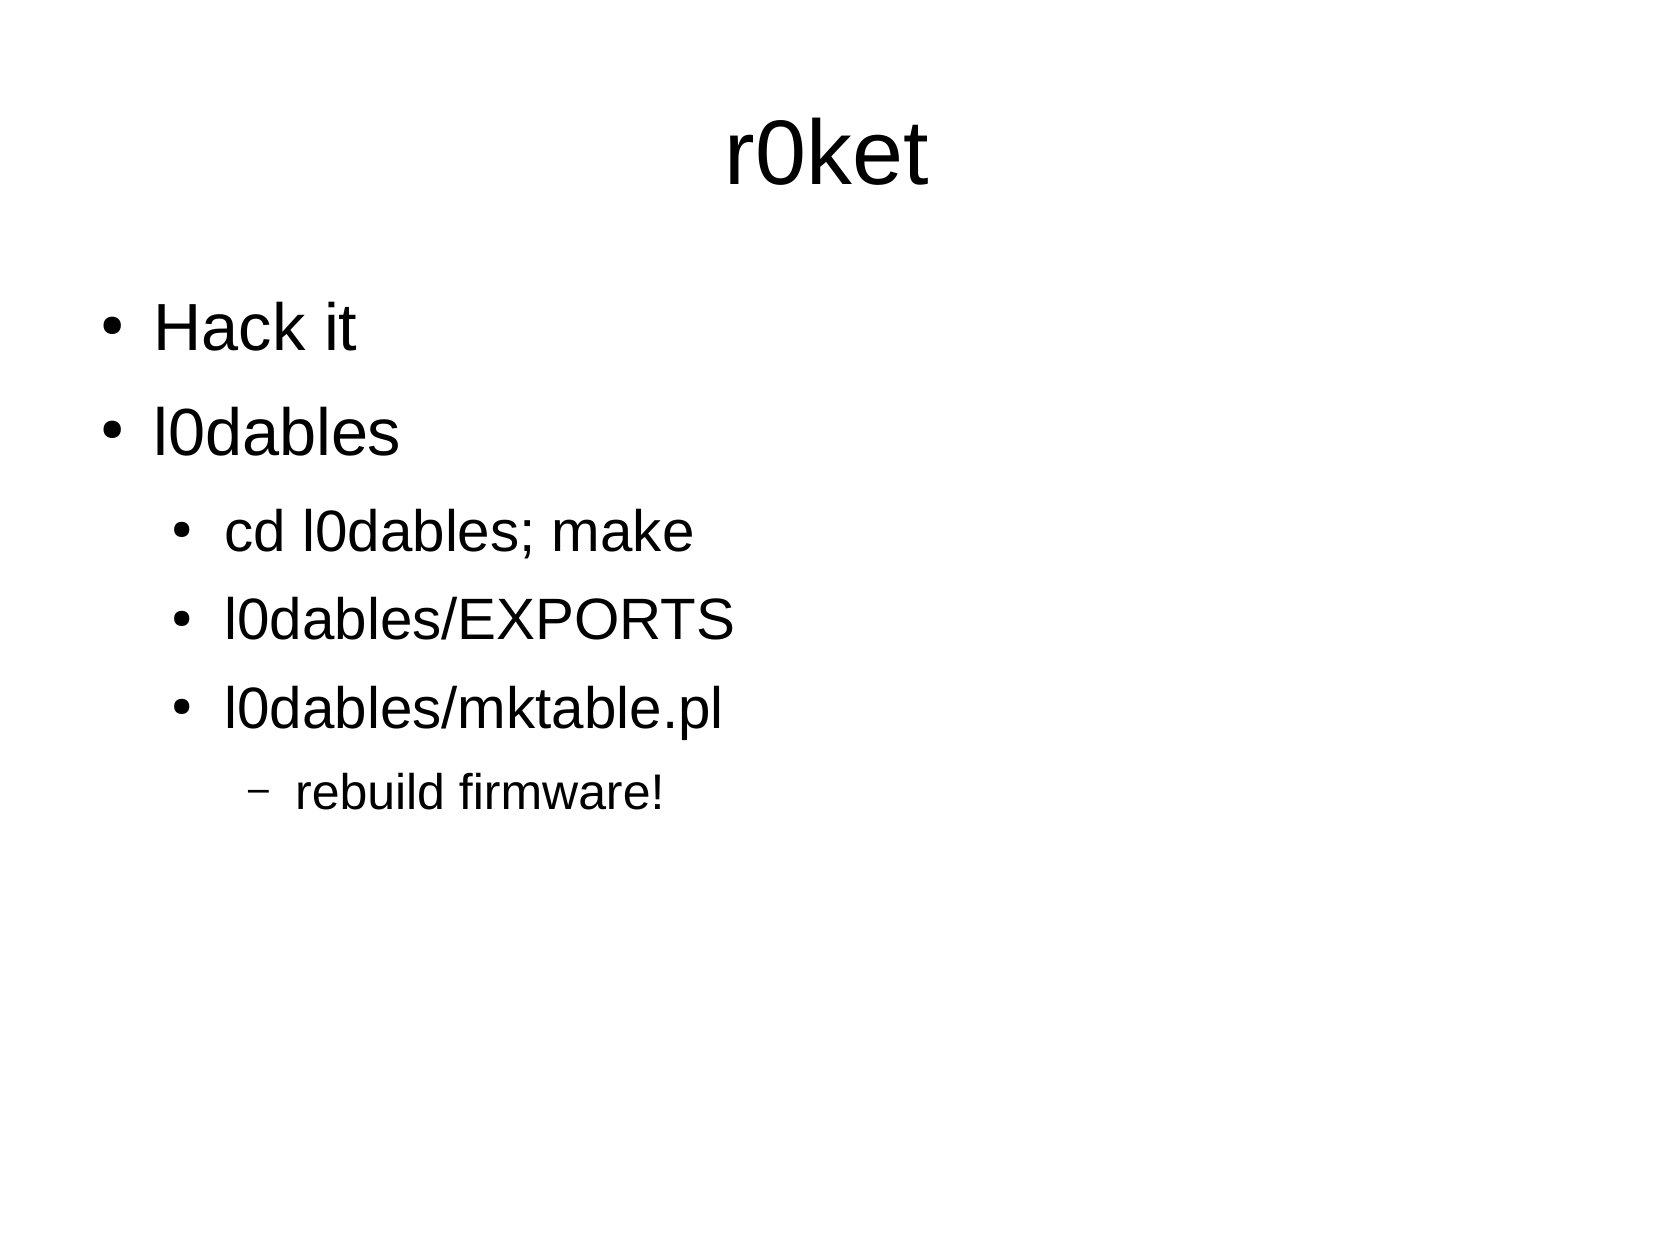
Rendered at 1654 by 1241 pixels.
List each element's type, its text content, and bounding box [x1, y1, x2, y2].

title r0ket [82, 49, 1571, 257]
list Hack it l0dables cd l0dables; make l0dables/EXPORTS l0dables/mktable.pl rebuild firmware! [82, 290, 1571, 1109]
